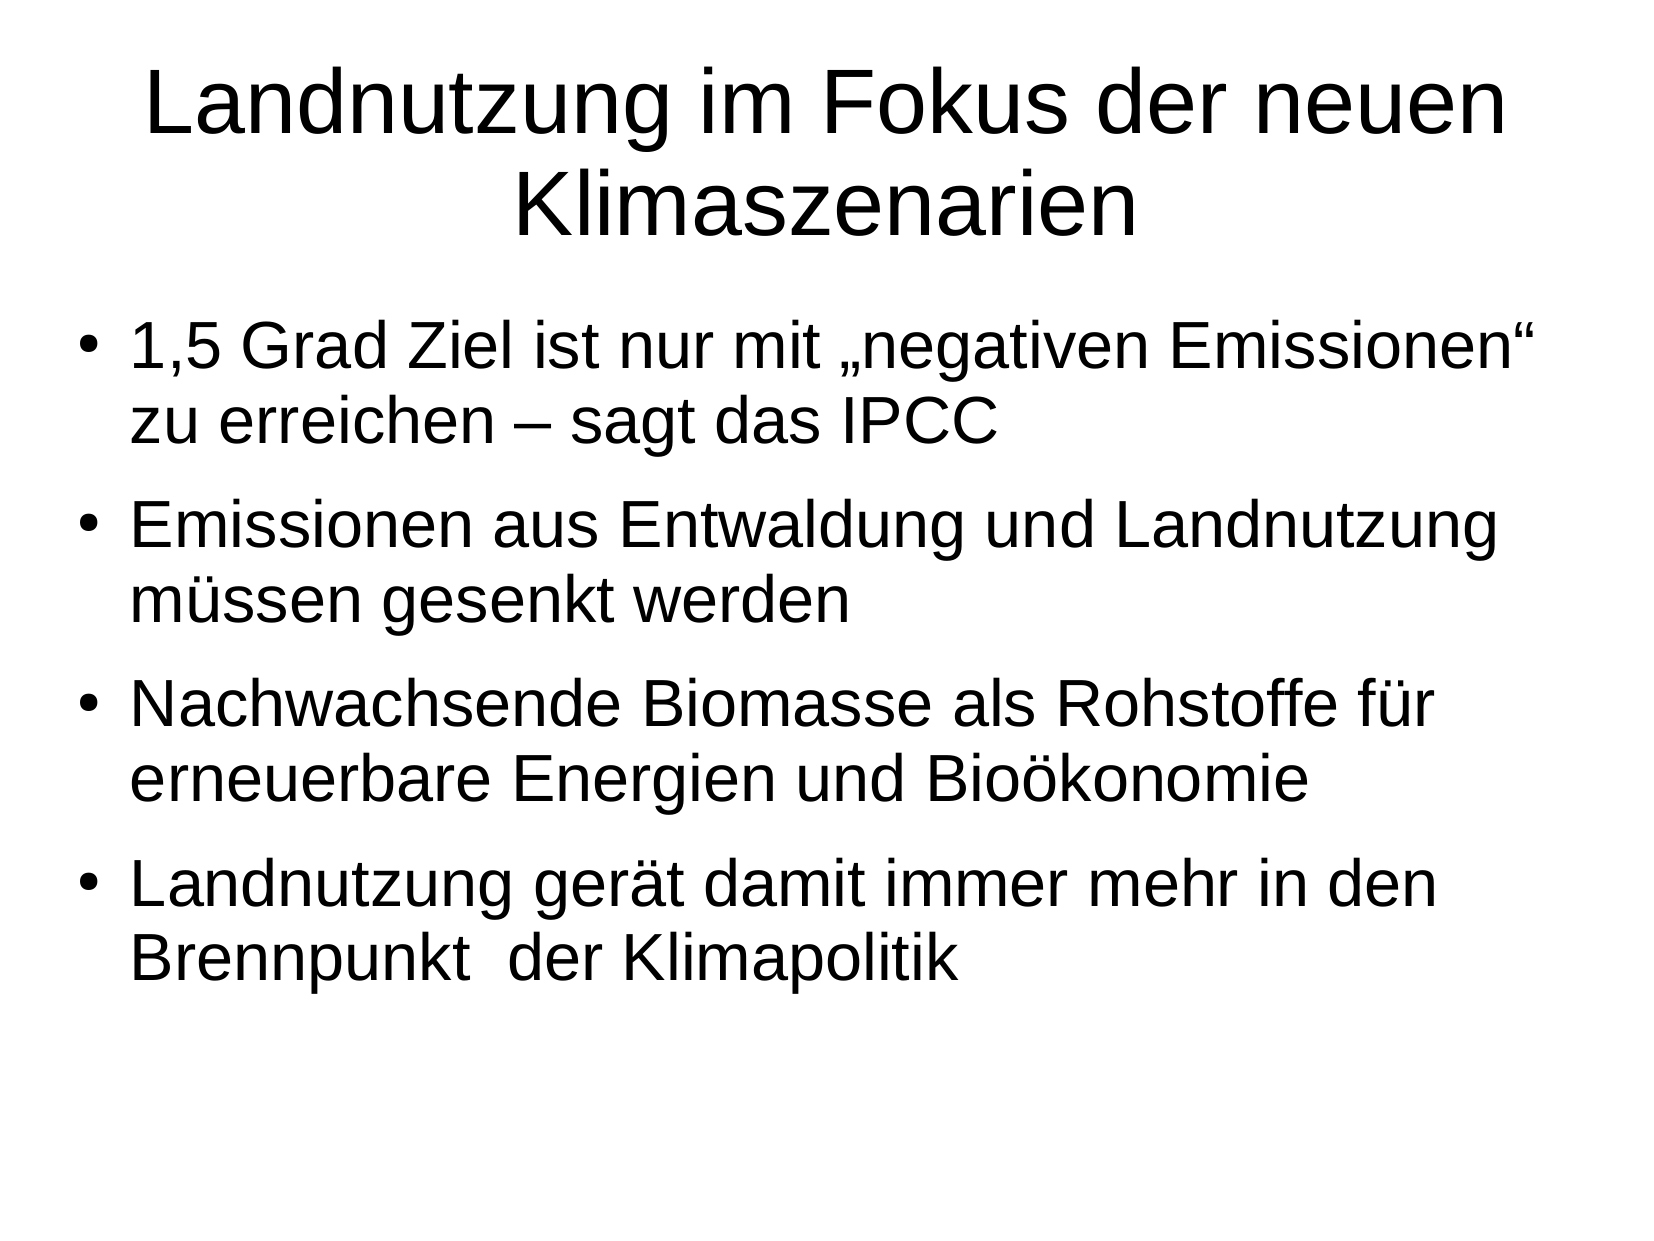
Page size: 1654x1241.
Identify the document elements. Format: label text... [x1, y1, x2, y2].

title Landnutzung im Fokus der neuen Klimaszenarien [82, 49, 1571, 257]
list 1,5 Grad Ziel ist nur mit „negativen Emissionen“ zu erreichen – sagt das IPCC Emissionen aus Entwaldung und Landnutzung müssen gesenkt werden Nachwachsende Biomasse als Rohstoffe für erneuerbare Energien und Bioökonomie Landnutzung gerät damit immer mehr in den Brennpunkt der Klimapolitik [59, 308, 1548, 1028]
